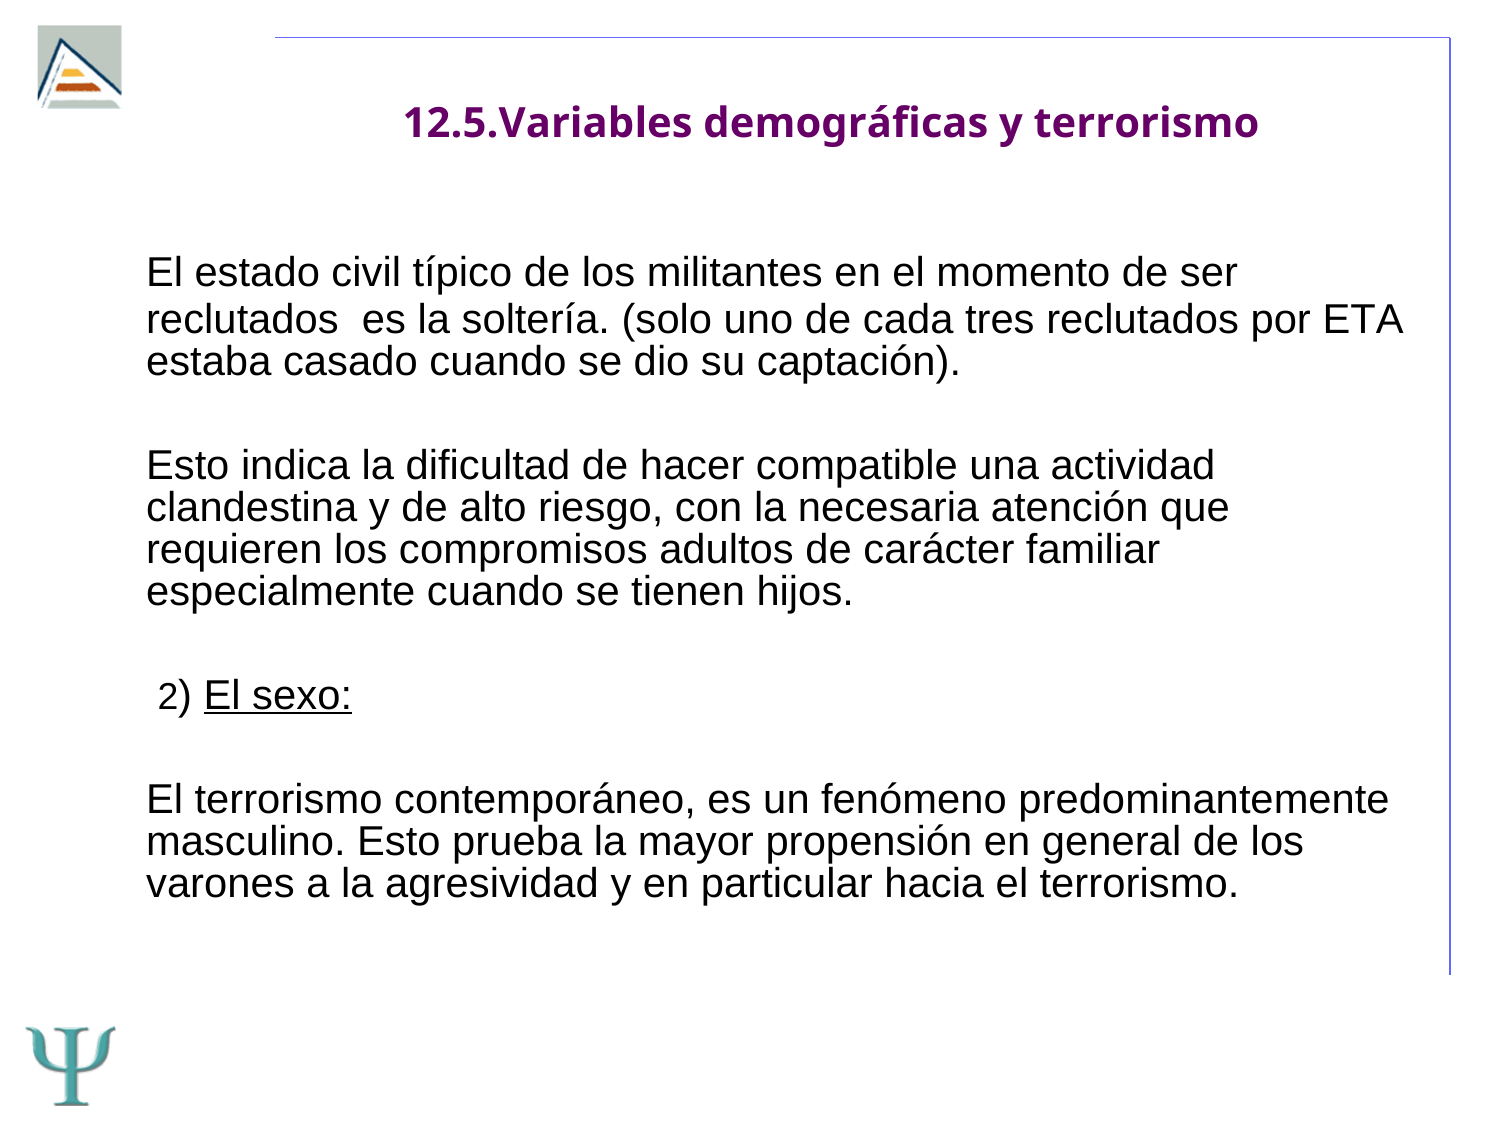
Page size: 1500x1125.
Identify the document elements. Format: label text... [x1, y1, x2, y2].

list El estado civil típico de los militantes en el momento de ser reclutados es la soltería. (solo uno de cada tres reclutados por ETA estaba casado cuando se dio su captación). Esto indica la dificultad de hacer compatible una actividad clandestina y de alto riesgo, con la necesaria atención que requieren los compromisos adultos de carácter familiar especialmente cuando se tienen hijos. 2) El sexo: El terrorismo contemporáneo, es un fenómeno predominantemente masculino. Esto prueba la mayor propensión en general de los varones a la agresividad y en particular hacia el terrorismo. [75, 224, 1426, 1125]
picture [24, 1024, 75, 1106]
picture [37, 24, 122, 109]
title 12.5.Variables demográficas y terrorismo [262, 74, 1401, 168]
